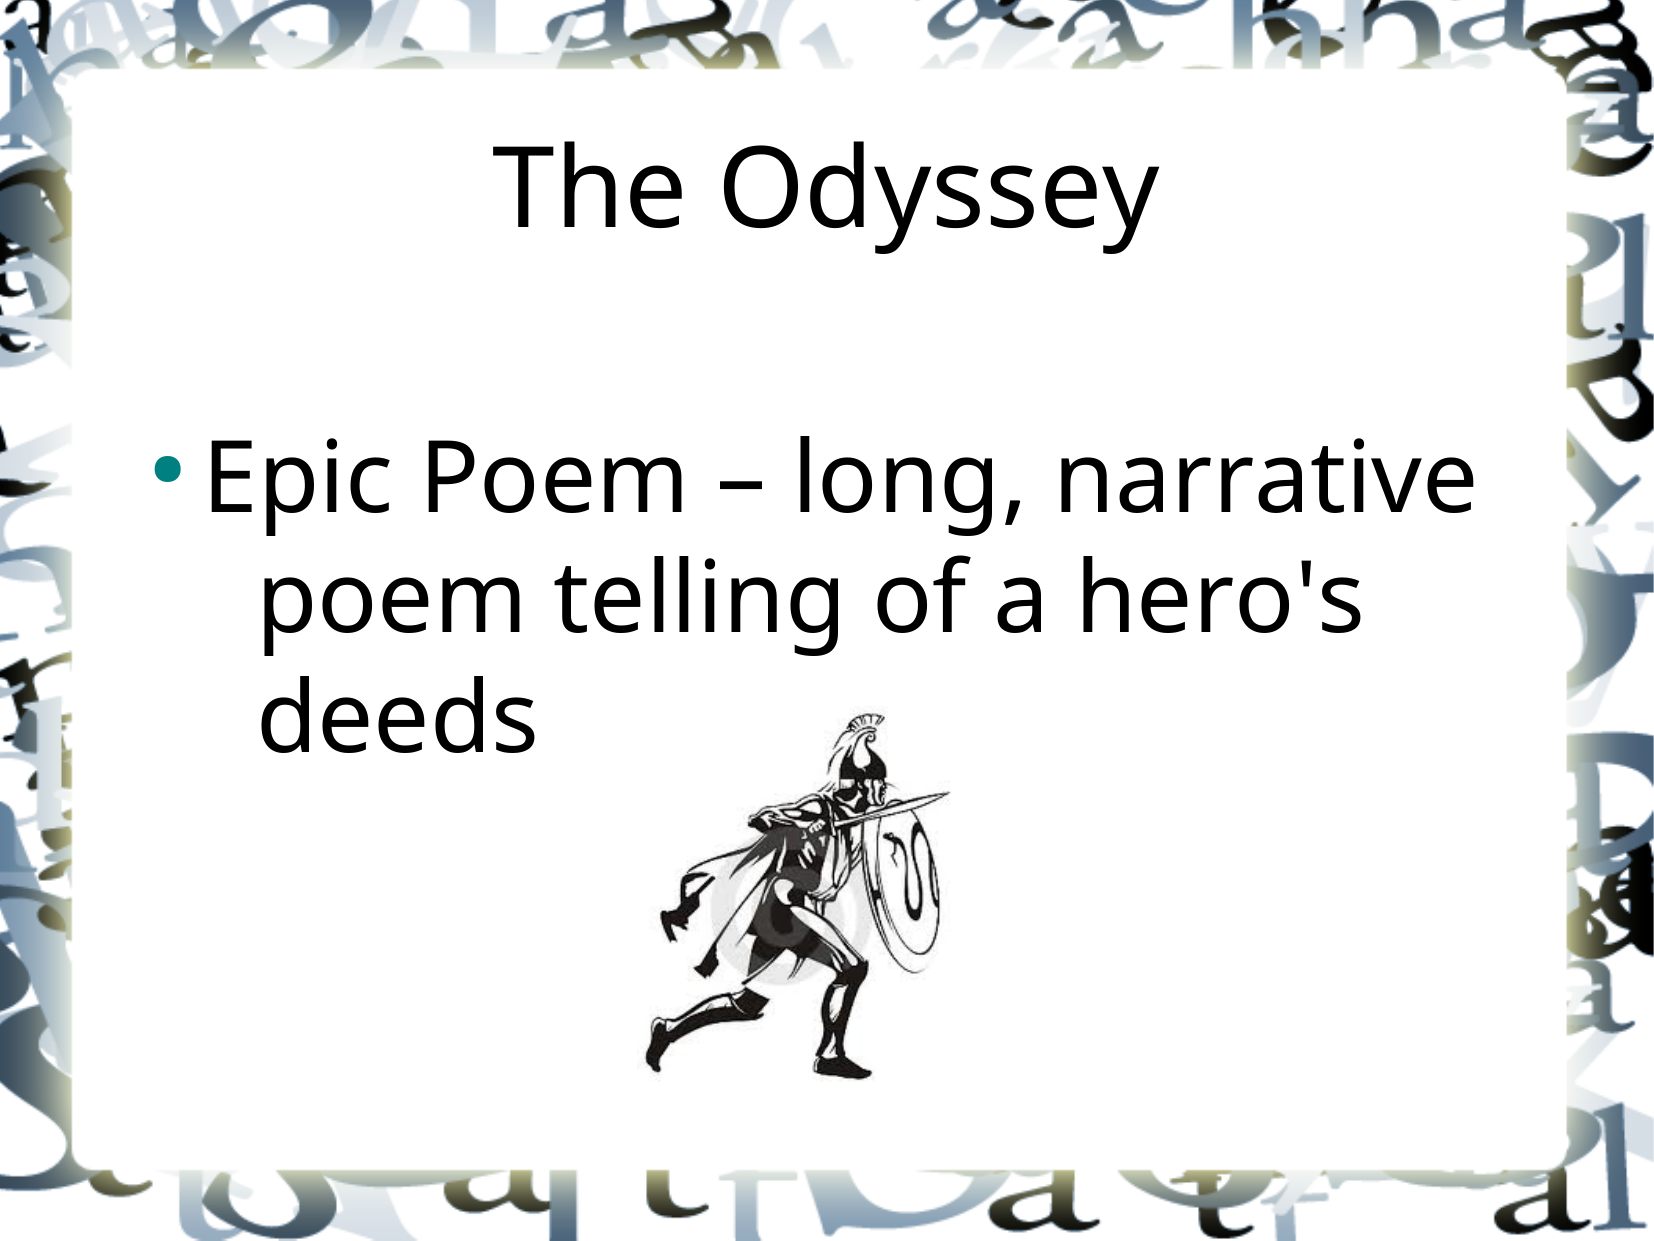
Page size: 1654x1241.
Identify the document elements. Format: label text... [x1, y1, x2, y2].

picture [637, 706, 960, 1088]
list Epic Poem – long, narrative poem telling of a hero's deeds [114, 412, 1538, 788]
title The Odyssey [82, 86, 1571, 279]
